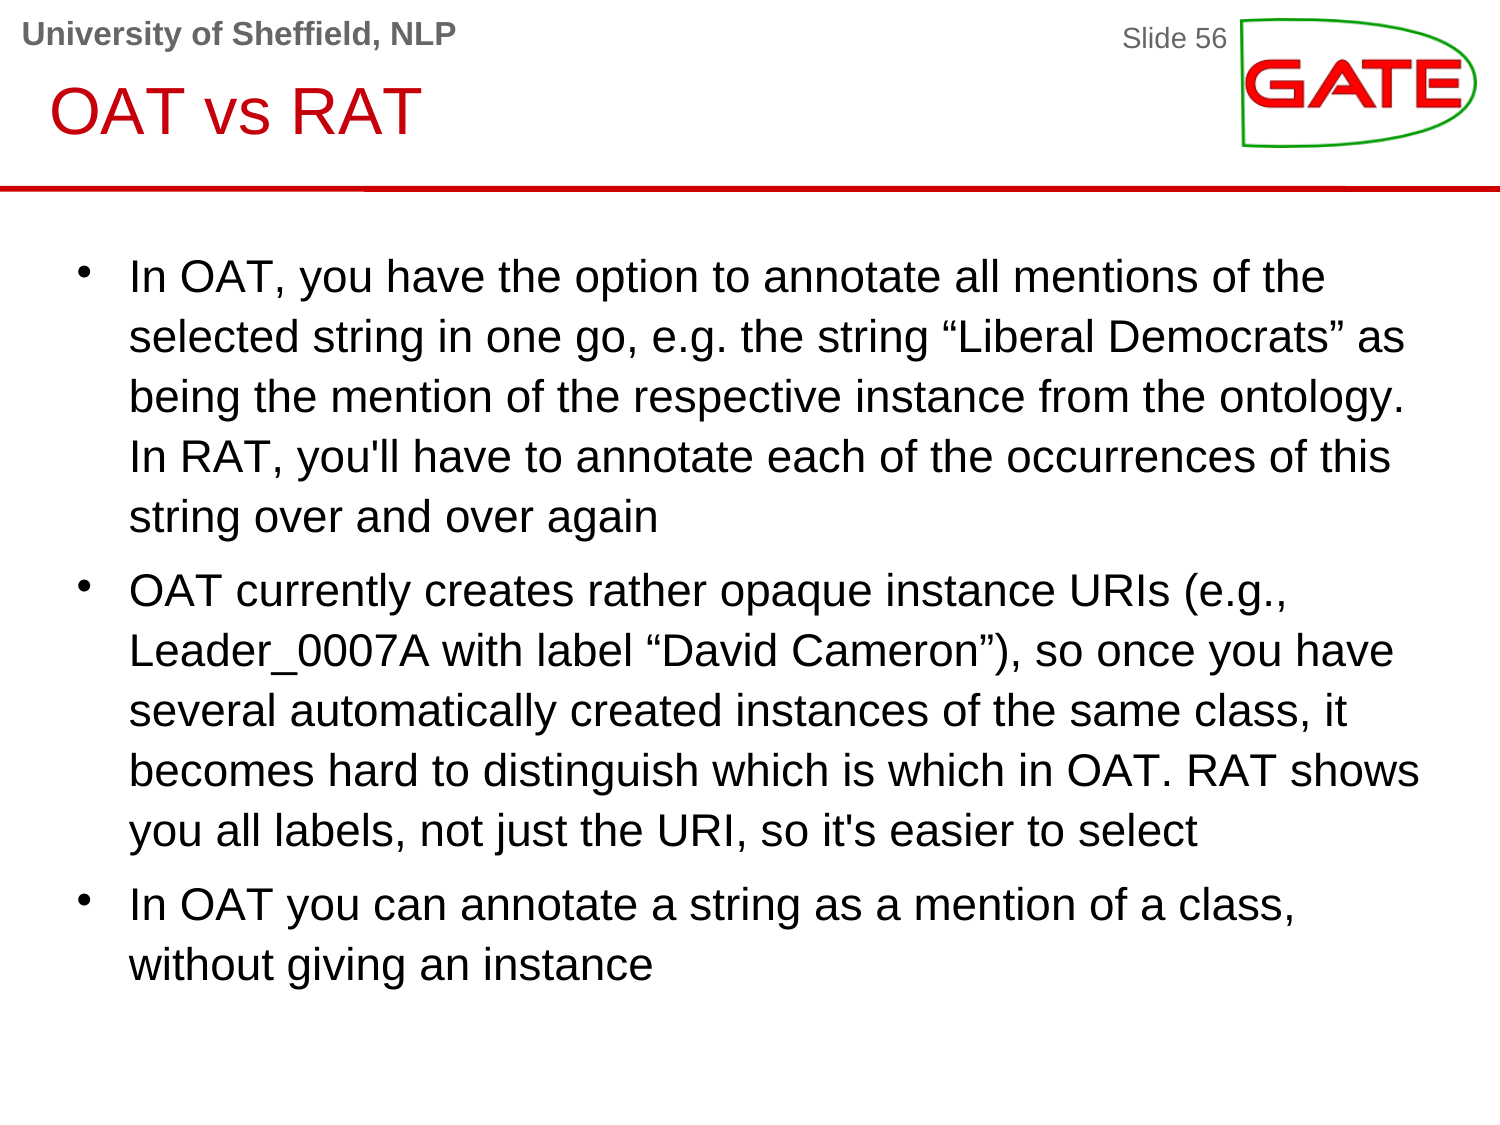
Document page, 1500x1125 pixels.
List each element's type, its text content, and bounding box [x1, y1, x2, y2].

title OAT vs RAT [49, 23, 1288, 202]
text_box In OAT, you have the option to annotate all mentions of the selected string in one go, e.g. the string “Liberal Democrats” as being the mention of the respective instance from the ontology. In RAT, you'll have to annotate each of the occurrences of this string over and over again OAT currently creates rather opaque instance URIs (e.g., Leader_0007A with label “David Cameron”), so once you have several automatically created instances of the same class, it becomes hard to distinguish which is which in OAT. RAT shows you all labels, not just the URI, so it's easier to select In OAT you can annotate a string as a mention of a class, without giving an instance [44, 234, 1453, 1111]
picture [1240, 18, 1477, 148]
